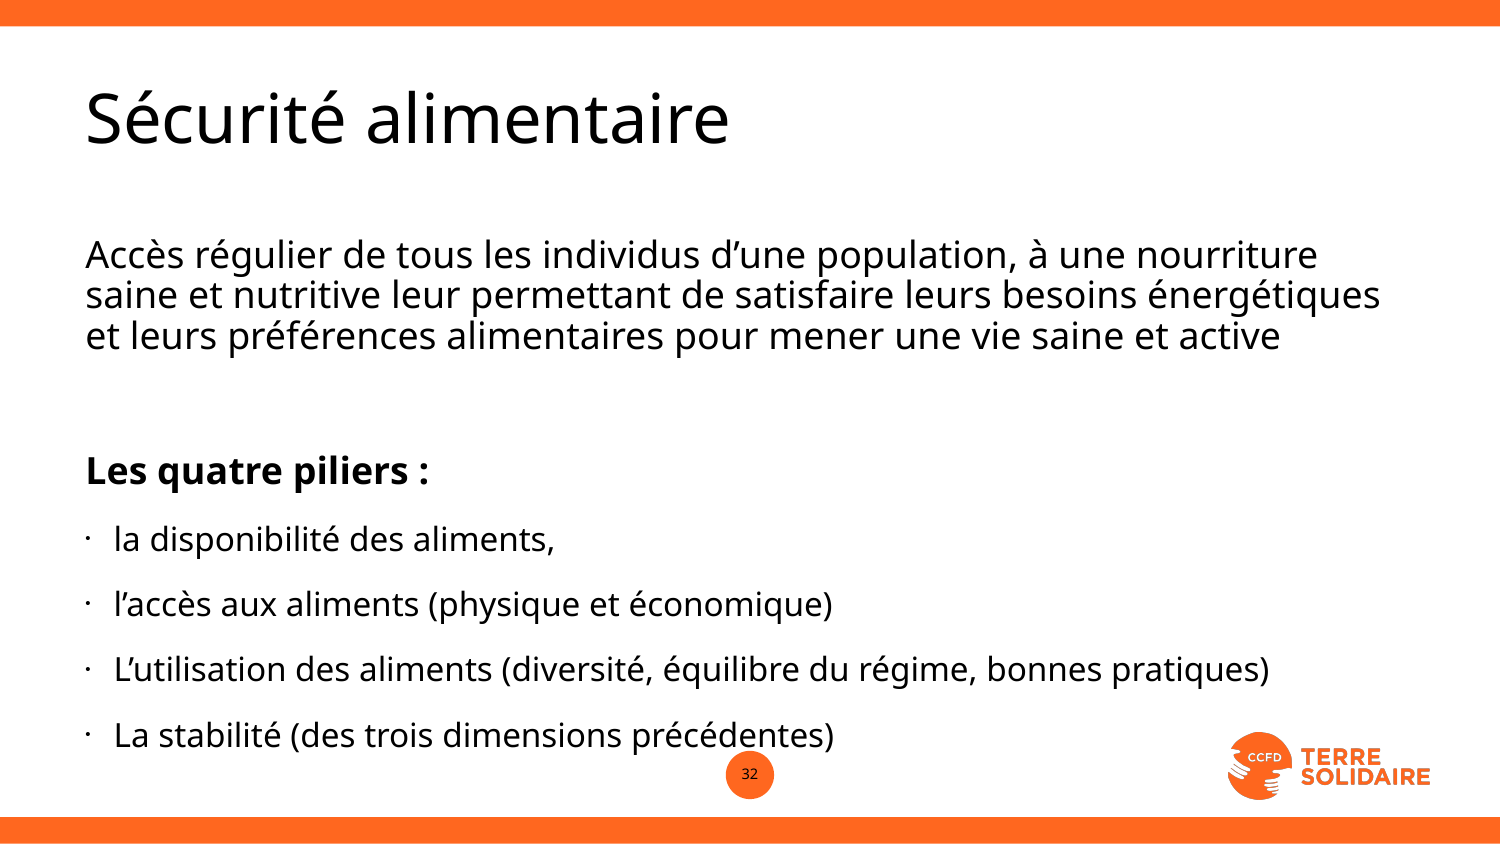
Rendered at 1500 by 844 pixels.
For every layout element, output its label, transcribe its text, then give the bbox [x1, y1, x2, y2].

title Sécurité alimentaire [70, 77, 1430, 158]
picture [1228, 732, 1430, 800]
list Accès régulier de tous les individus d’une population, à une nourriture saine et nutritive leur permettant de satisfaire leurs besoins énergétiques et leurs préférences alimentaires pour mener une vie saine et active Les quatre piliers : la disponibilité des aliments, l’accès aux aliments (physique et économique) L’utilisation des aliments (diversité, équilibre du régime, bonnes pratiques) La stabilité (des trois dimensions précédentes) [70, 228, 1430, 686]
